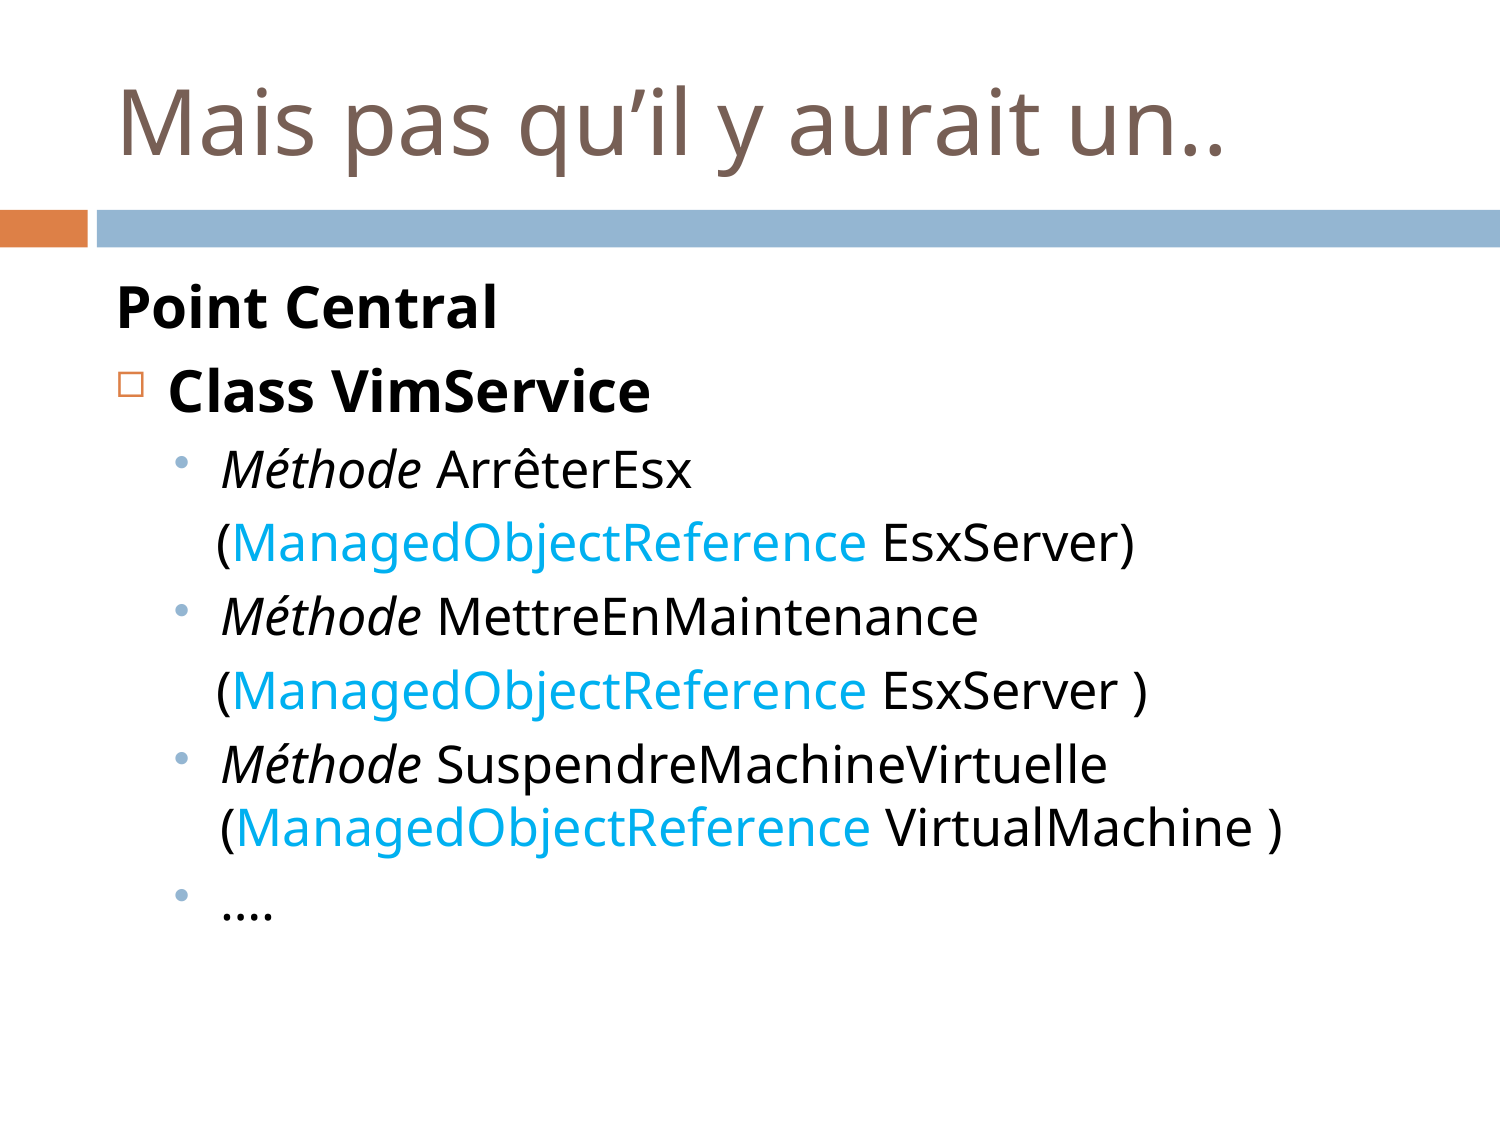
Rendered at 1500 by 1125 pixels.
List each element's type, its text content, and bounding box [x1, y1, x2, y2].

list Point Central Class VimService Méthode ArrêterEsx (ManagedObjectReference EsxServer) Méthode MettreEnMaintenance (ManagedObjectReference EsxServer ) Méthode SuspendreMachineVirtuelle (ManagedObjectReference VirtualMachine ) …. [100, 262, 1438, 1090]
title Mais pas qu’il y aurait un.. [100, 37, 1438, 201]
